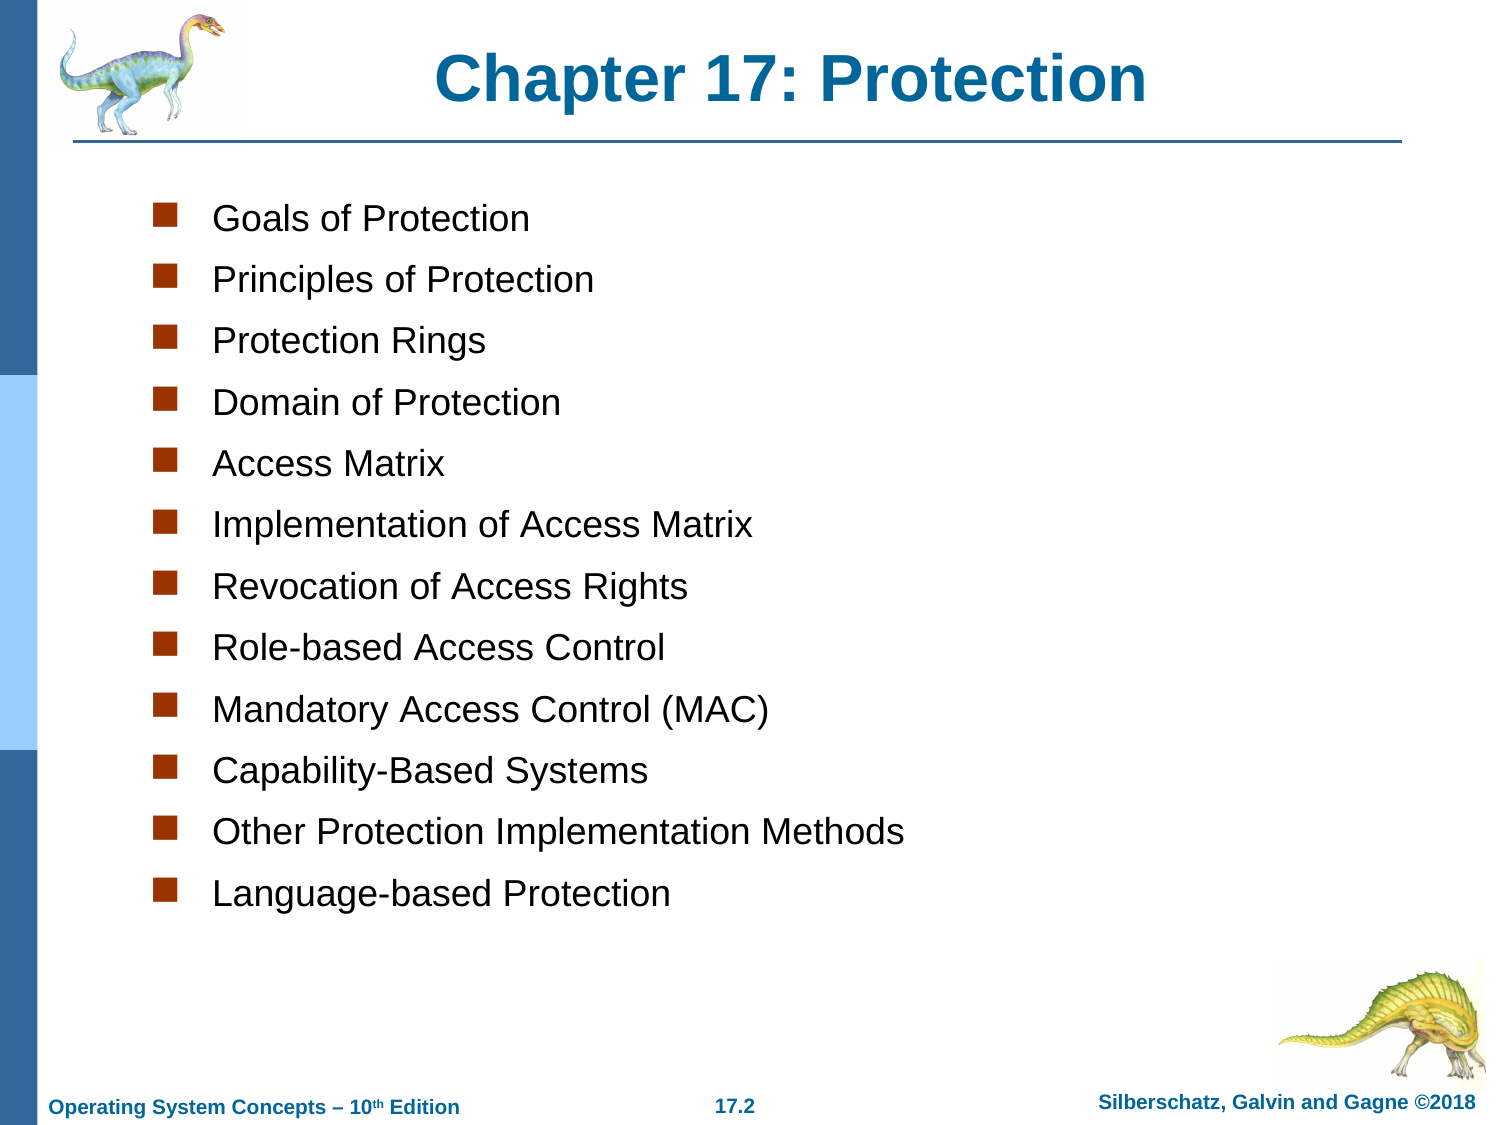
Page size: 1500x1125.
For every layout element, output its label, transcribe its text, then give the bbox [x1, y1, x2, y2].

picture [1275, 959, 1486, 1090]
list Goals of Protection Principles of Protection Protection Rings Domain of Protection Access Matrix Implementation of Access Matrix Revocation of Access Rights Role-based Access Control Mandatory Access Control (MAC) Capability-Based Systems Other Protection Implementation Methods Language-based Protection [140, 186, 1347, 922]
picture [46, 0, 243, 149]
picture [1415, 1094, 1423, 1099]
title Chapter 17: Protection [158, 27, 1426, 123]
